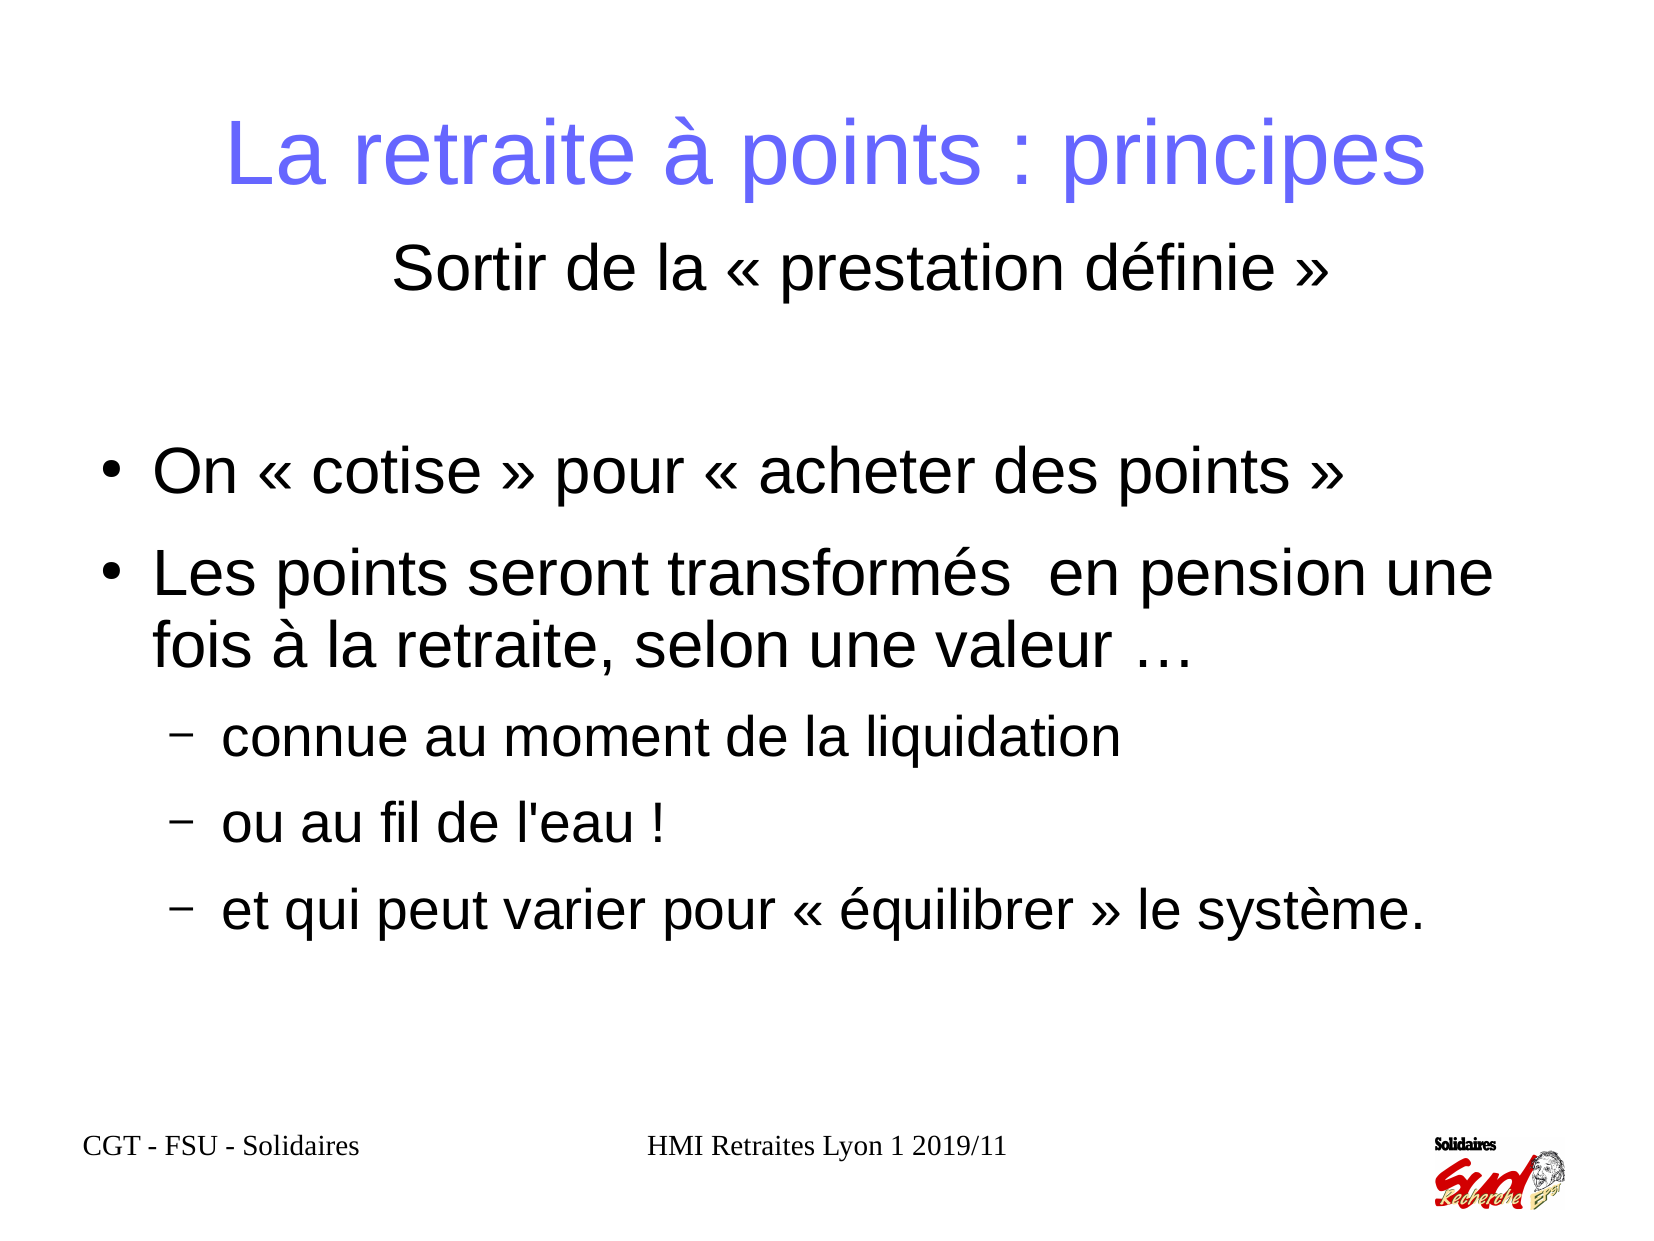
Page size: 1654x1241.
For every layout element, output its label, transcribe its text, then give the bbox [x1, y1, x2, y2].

picture [1435, 1137, 1565, 1210]
title La retraite à points : principes [82, 49, 1571, 231]
list Sortir de la « prestation définie » On « cotise » pour « acheter des points » Les points seront transformés en pension une fois à la retraite, selon une valeur … connue au moment de la liquidation ou au fil de l'eau ! et qui peut varier pour « équilibrer » le système. [82, 231, 1571, 951]
